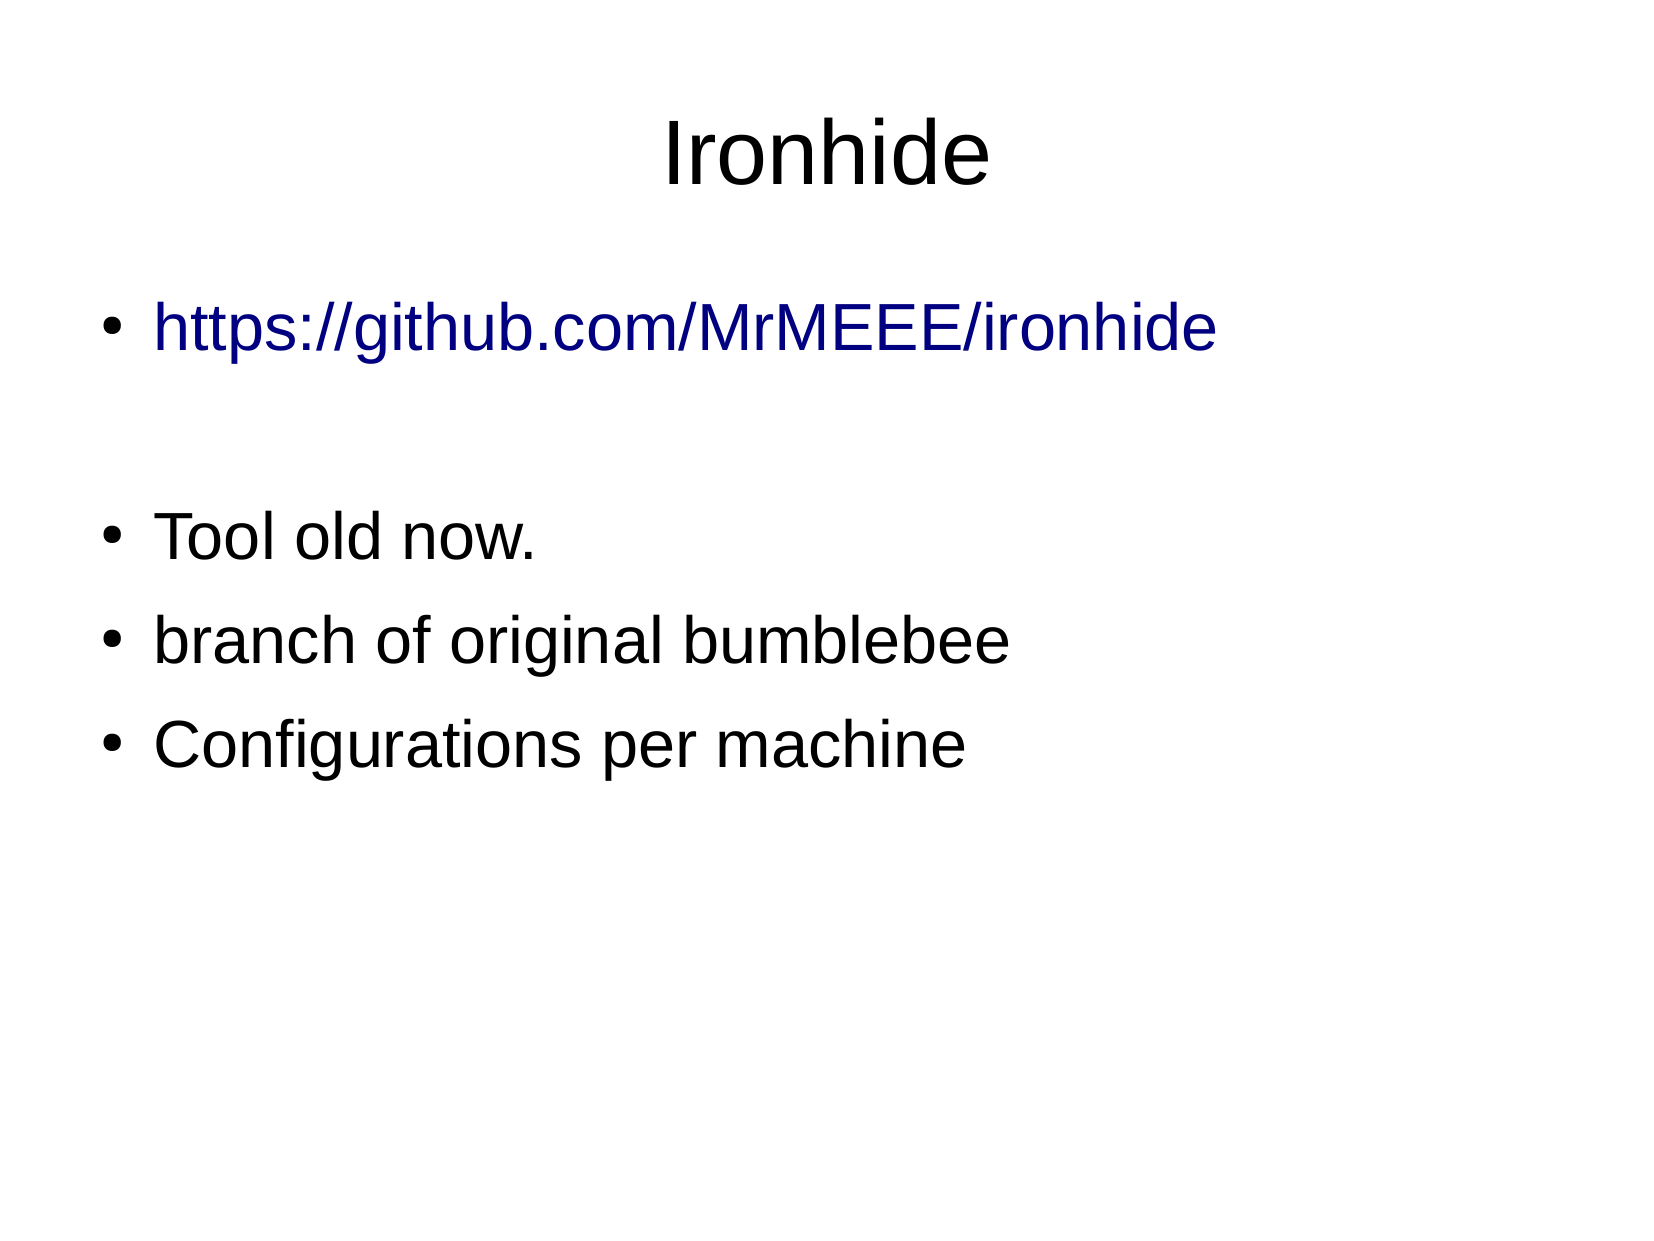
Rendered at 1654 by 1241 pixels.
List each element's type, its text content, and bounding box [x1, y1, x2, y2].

list https://github.com/MrMEEE/ironhide Tool old now. branch of original bumblebee Configurations per machine [82, 290, 1538, 1010]
title Ironhide [82, 49, 1571, 257]
